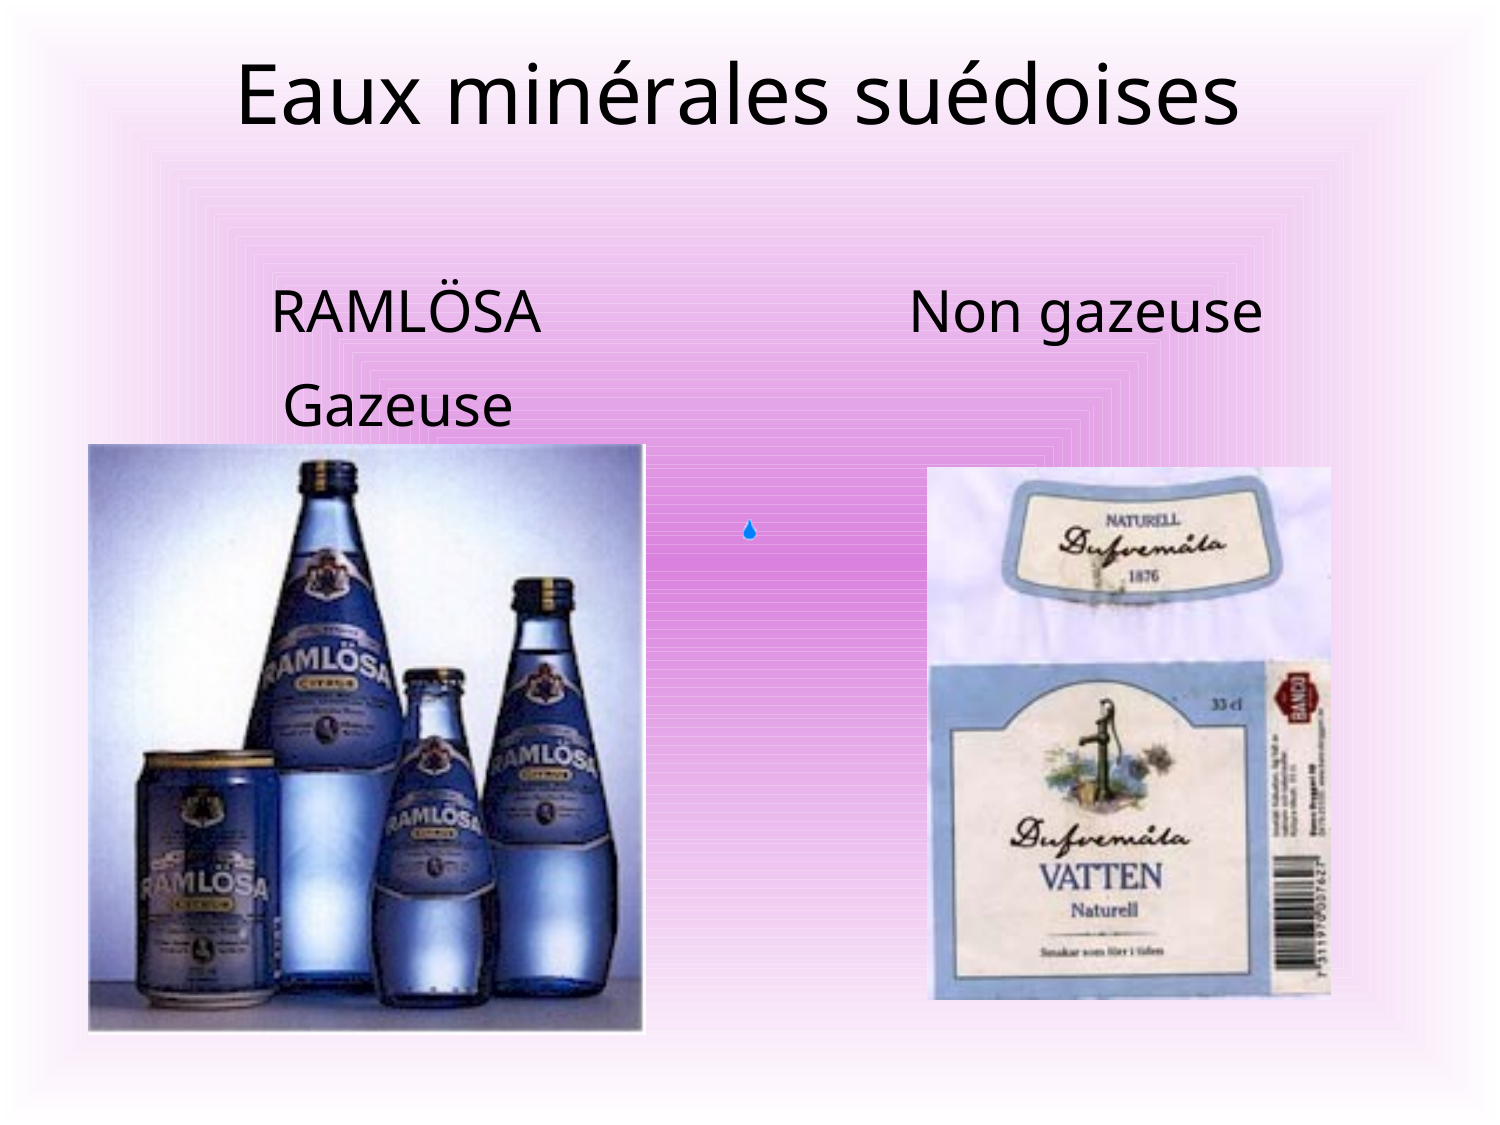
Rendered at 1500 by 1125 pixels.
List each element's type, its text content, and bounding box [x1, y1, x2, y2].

picture [710, 515, 790, 610]
title Eaux minérales suédoises [75, 36, 1426, 242]
list RAMLÖSA Gazeuse [75, 262, 738, 1006]
list Non gazeuse [762, 262, 1426, 1006]
picture [927, 467, 1331, 1000]
text_box [88, 444, 646, 1035]
